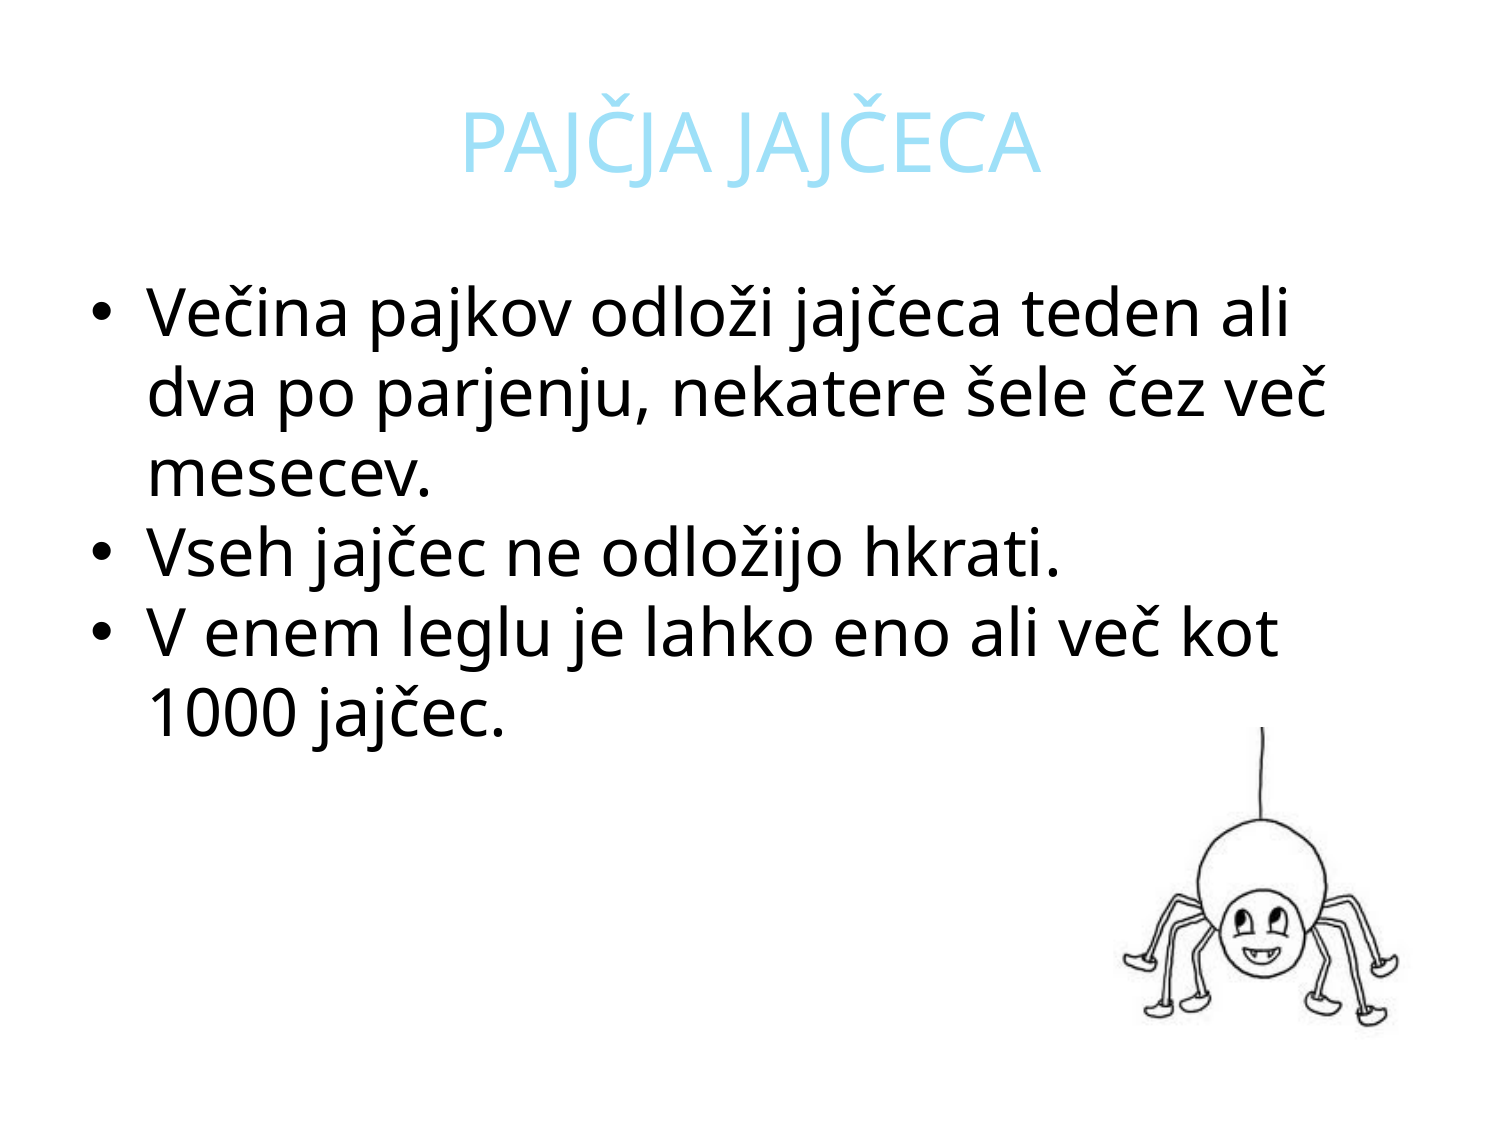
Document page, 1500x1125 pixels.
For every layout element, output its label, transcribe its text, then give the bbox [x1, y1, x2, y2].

picture [1057, 727, 1455, 1125]
list Večina pajkov odloži jajčeca teden ali dva po parjenju, nekatere šele čez več mesecev. Vseh jajčec ne odložijo hkrati. V enem leglu je lahko eno ali več kot 1000 jajčec. [75, 262, 1425, 1005]
title PAJČJA JAJČECA [75, 45, 1425, 233]
